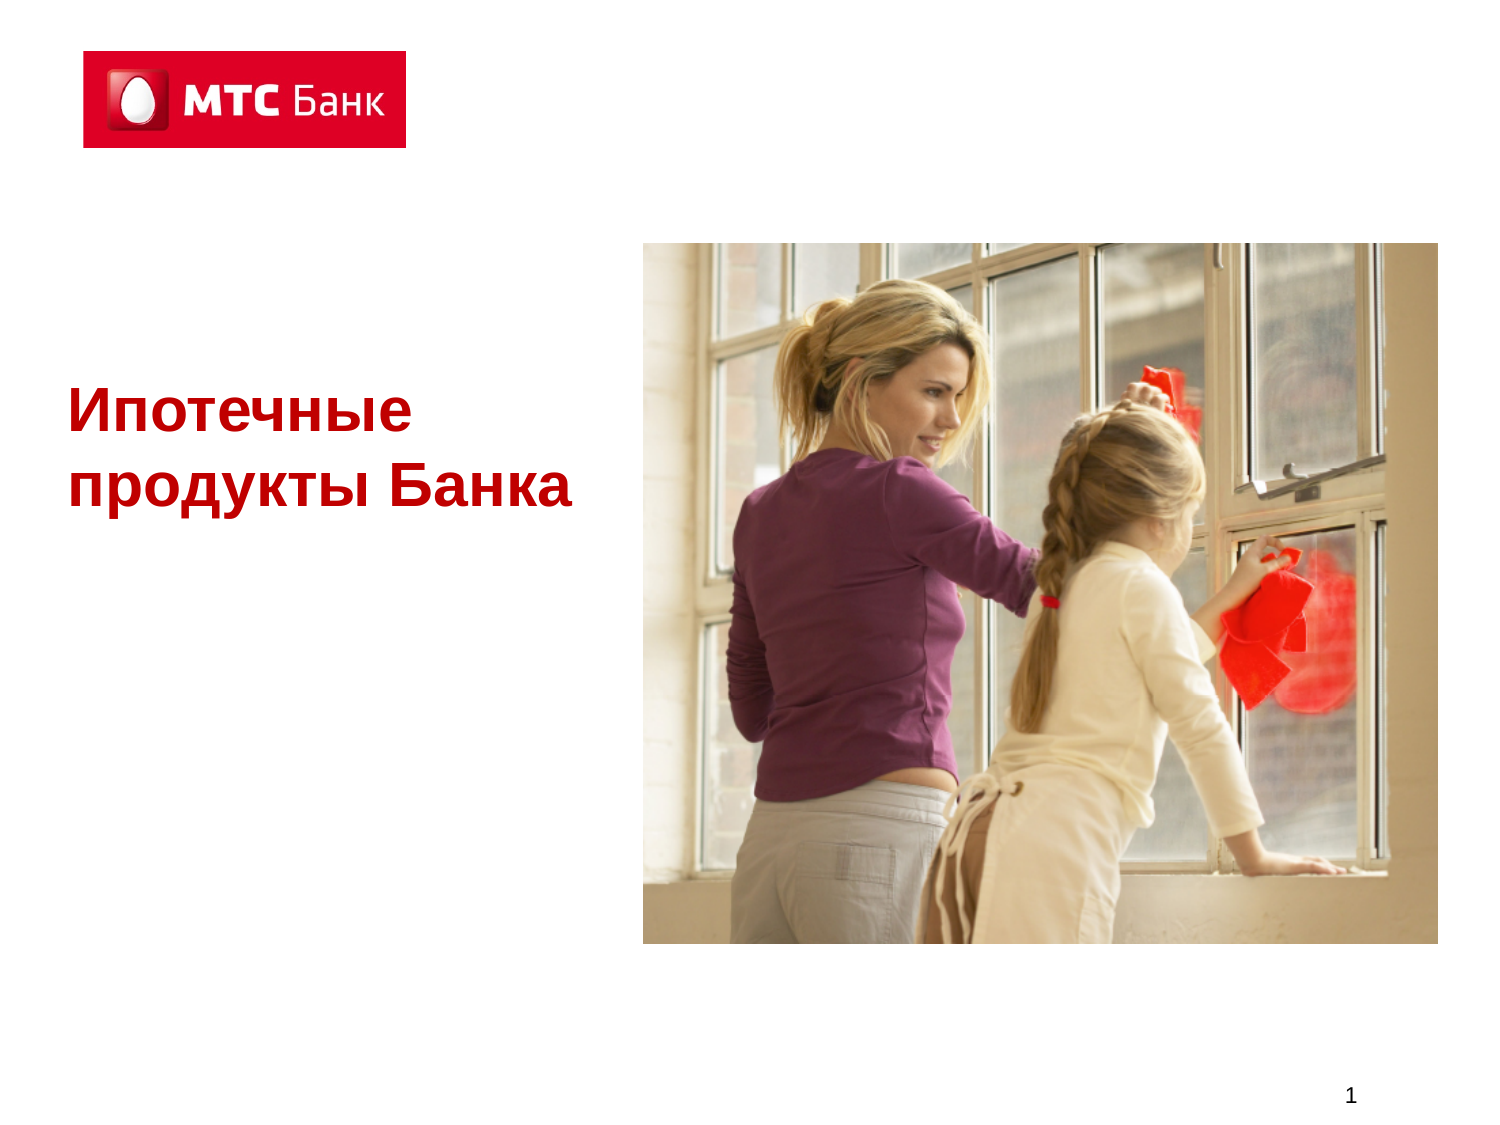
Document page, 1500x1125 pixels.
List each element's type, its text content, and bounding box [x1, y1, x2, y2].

picture [0, 0, 1500, 1125]
title Ипотечные продукты Банка [53, 361, 643, 646]
